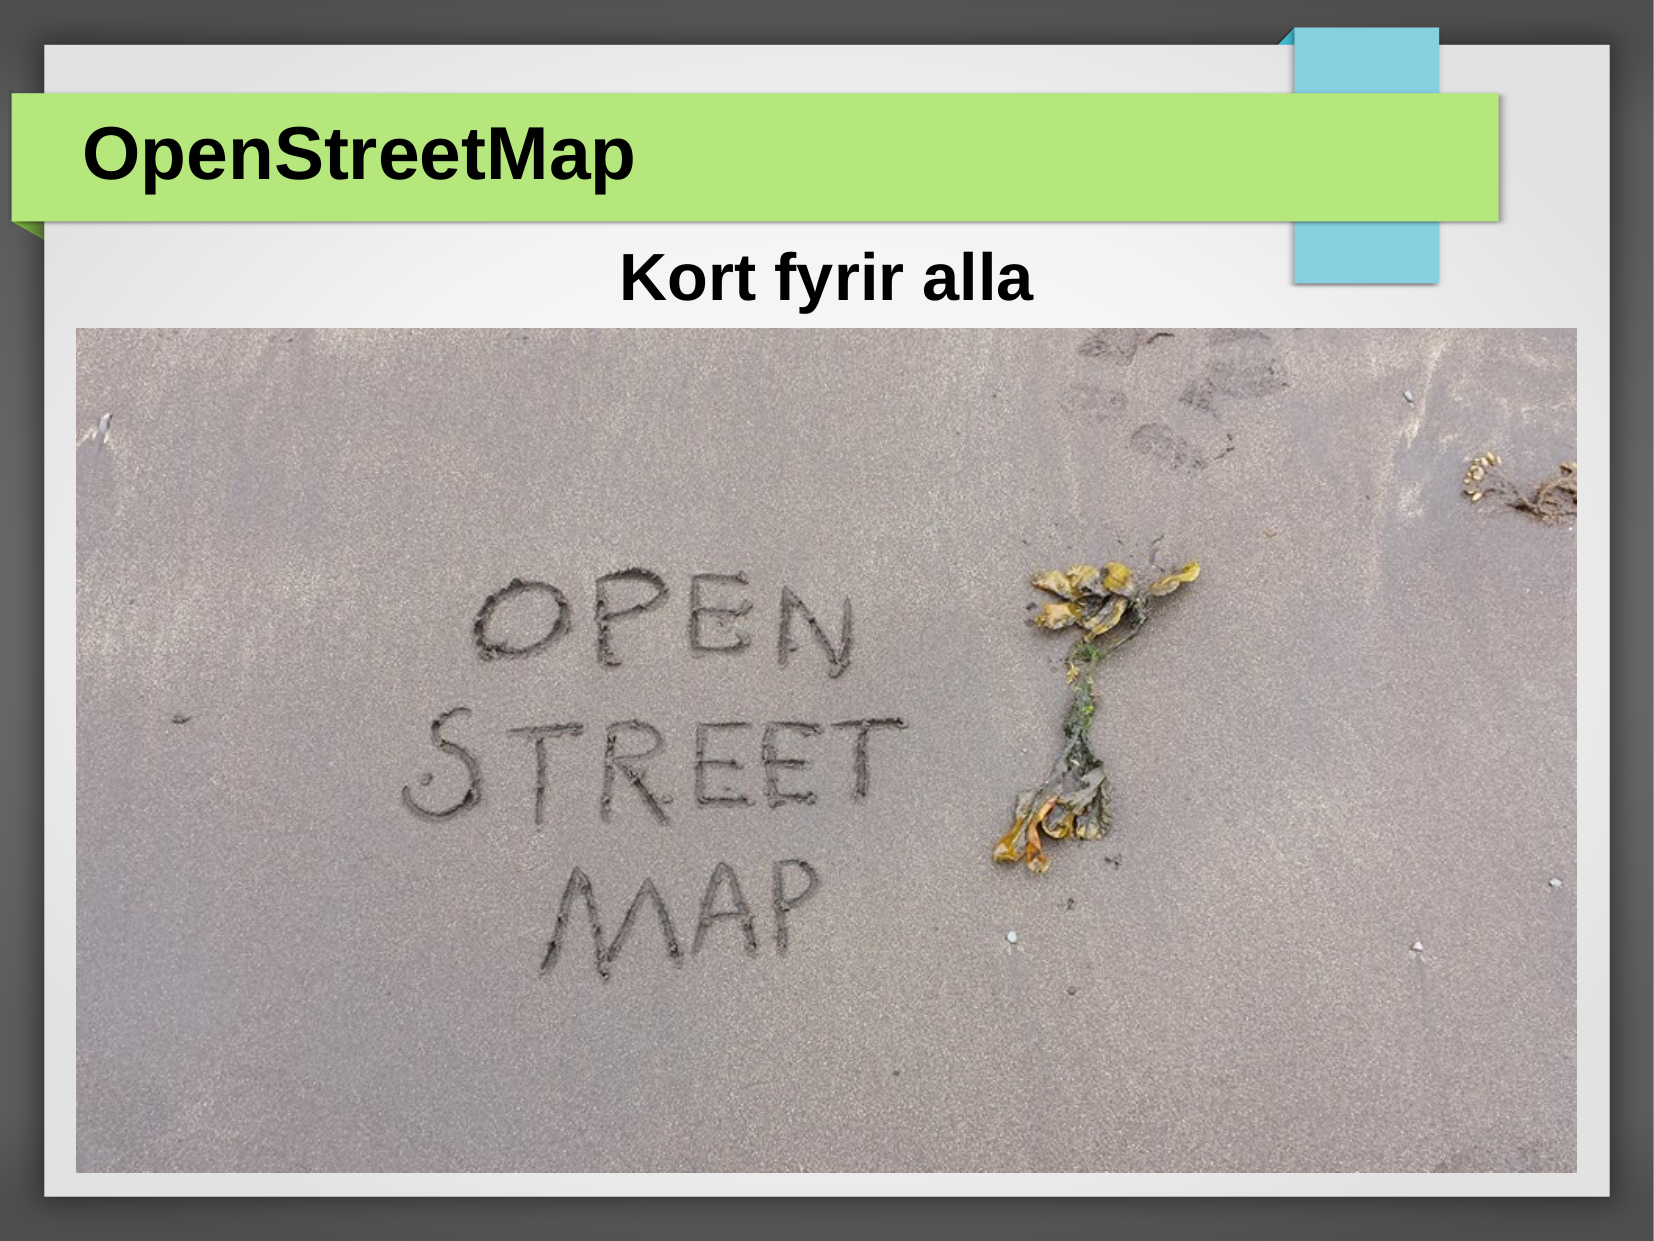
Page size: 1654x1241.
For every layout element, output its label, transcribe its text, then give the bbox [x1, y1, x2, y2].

title OpenStreetMap [82, 94, 1264, 200]
subtitle Kort fyrir alla [82, 200, 1571, 355]
picture [0, 0, 1654, 1241]
